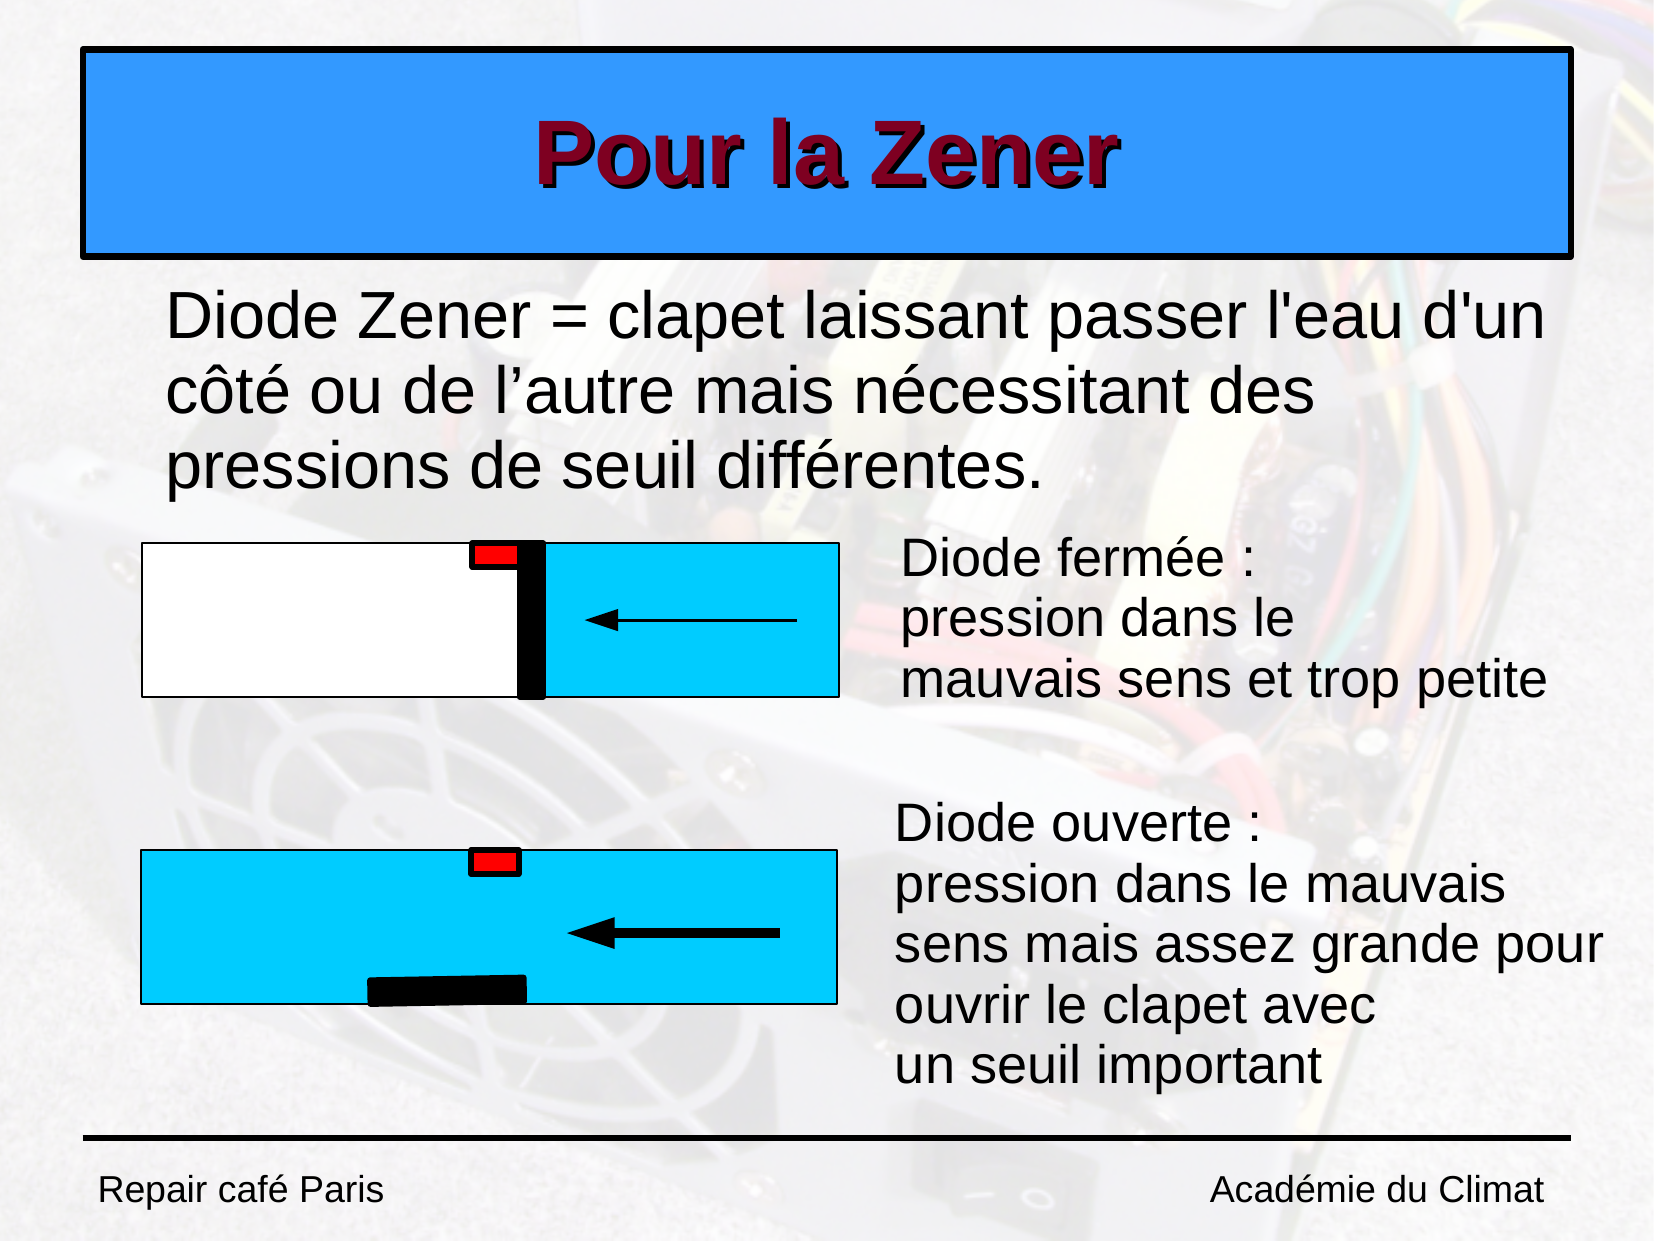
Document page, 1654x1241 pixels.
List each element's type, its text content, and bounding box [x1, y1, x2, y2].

text_box Repair café Paris Académie du Climat [82, 1161, 1571, 1219]
title Pour la Zener [82, 49, 1571, 257]
picture [0, 0, 1654, 1241]
text_box [141, 543, 839, 697]
text_box Diode ouverte : pression dans le mauvais sens mais assez grande pour ouvrir le clapet avec un seuil important [880, 785, 1635, 1103]
text_box [140, 850, 838, 1004]
list Diode Zener = clapet laissant passer l'eau d'un côté ou de l’autre mais nécessitant des pressions de seuil différentes. [165, 278, 1583, 520]
text_box Diode fermée : pression dans le mauvais sens et trop petite [885, 519, 1565, 717]
